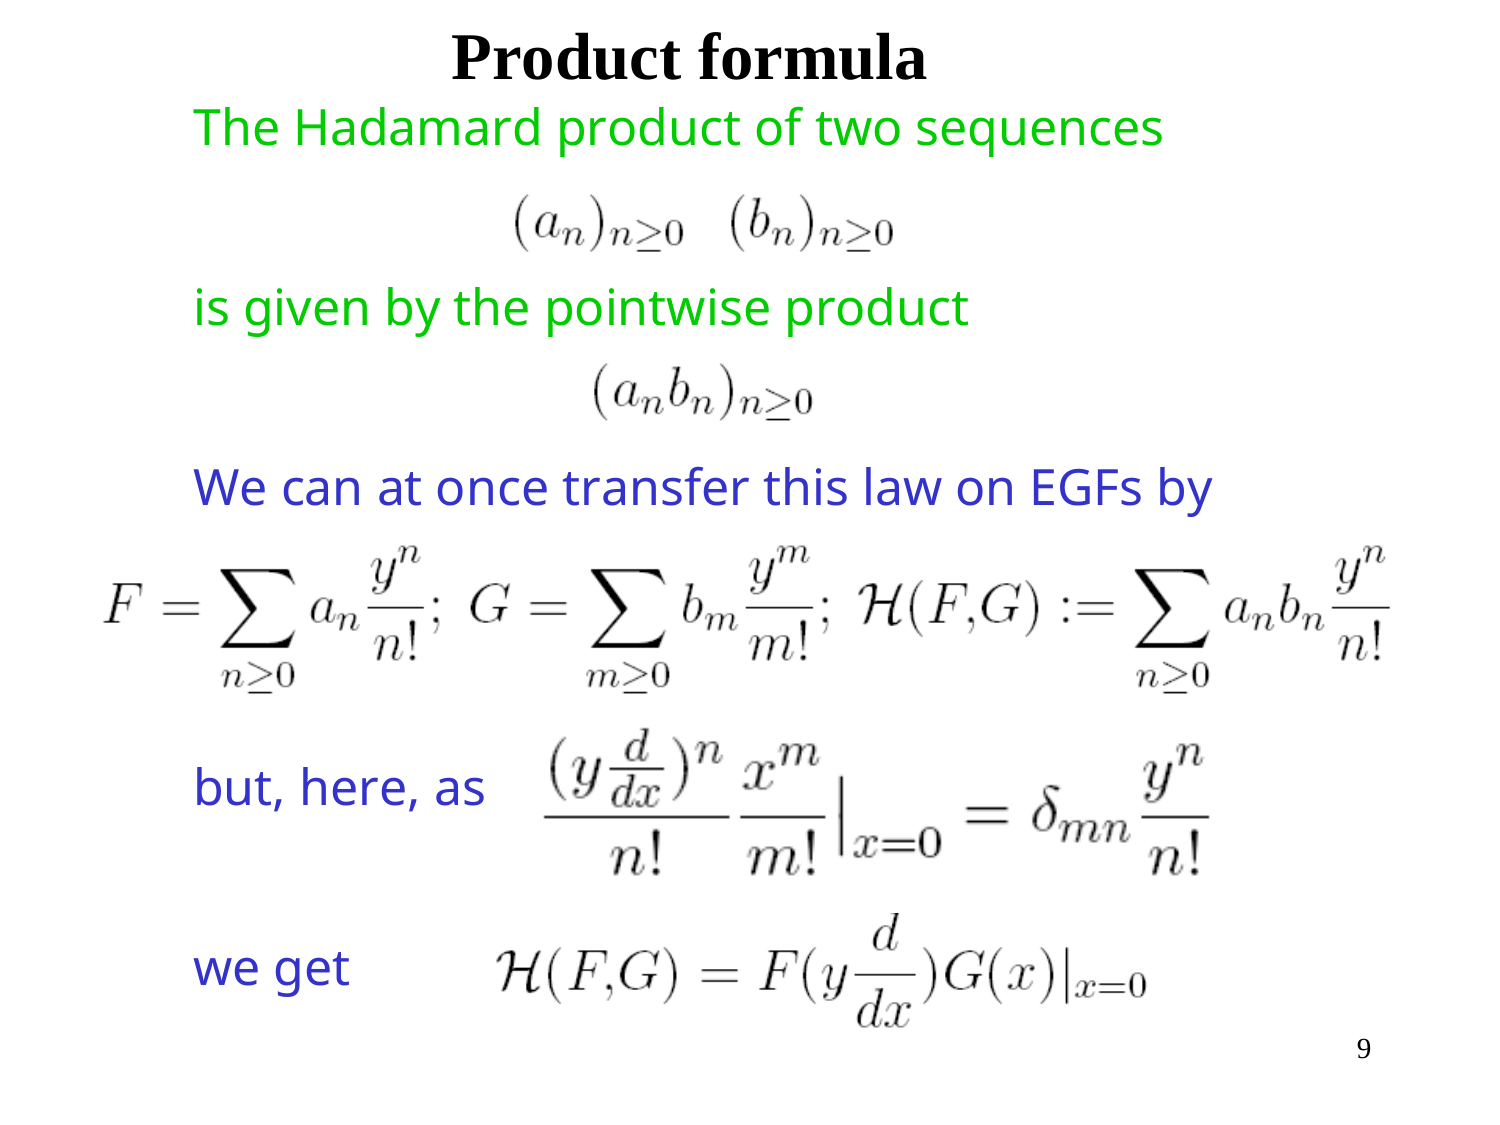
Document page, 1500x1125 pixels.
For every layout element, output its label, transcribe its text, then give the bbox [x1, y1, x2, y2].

text_box The Hadamard product of two sequences is given by the pointwise product We can at once transfer this law on EGFs by but, here, as we get [178, 700, 1322, 1123]
text_box Product formula [436, 4, 944, 101]
picture [99, 538, 1401, 1034]
picture [582, 348, 826, 438]
text_box The Hadamard product of two sequences is given by the pointwise product We can at once transfer this law on EGFs by but, here, as we get [178, 87, 1322, 538]
picture [500, 187, 907, 263]
